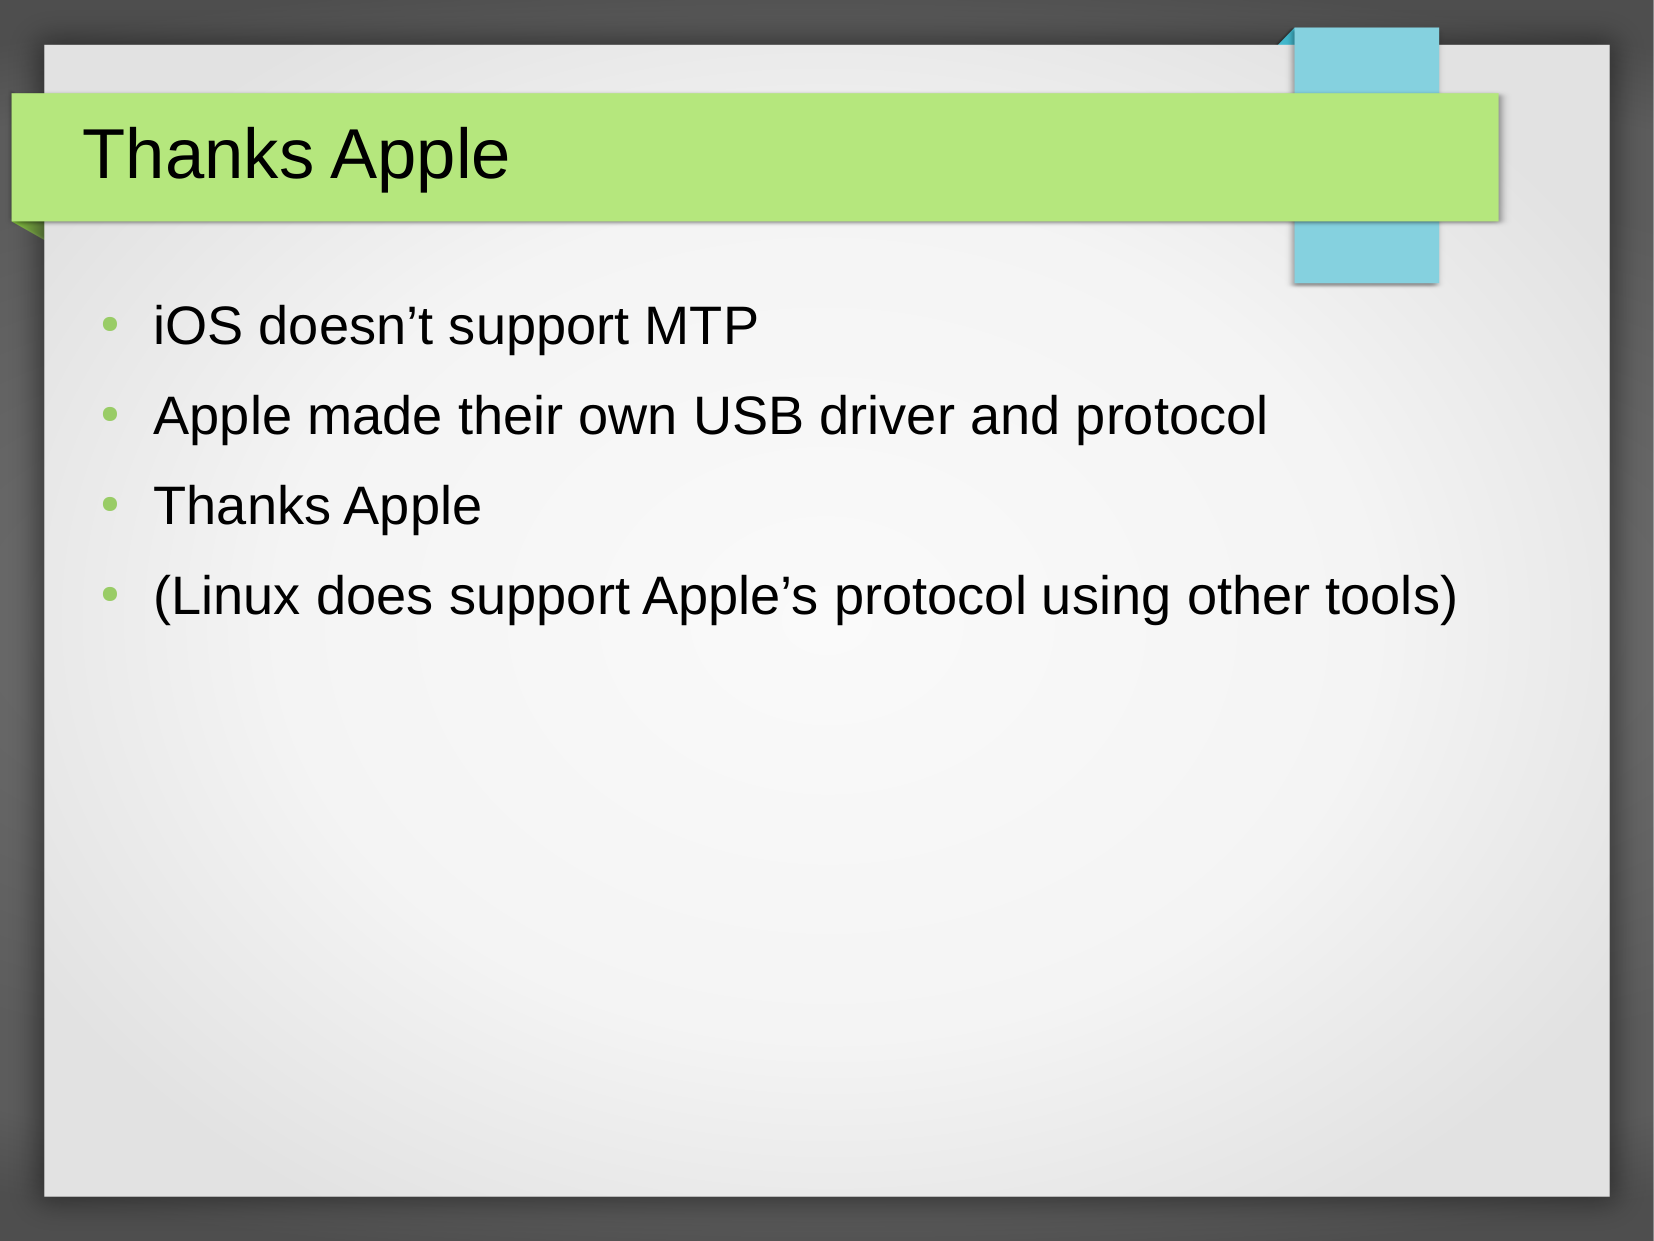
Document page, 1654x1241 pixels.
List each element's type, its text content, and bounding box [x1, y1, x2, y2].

list iOS doesn’t support MTP Apple made their own USB driver and protocol Thanks Apple (Linux does support Apple’s protocol using other tools) [82, 295, 1571, 1015]
title Thanks Apple [82, 94, 1264, 213]
picture [0, 0, 1654, 1241]
